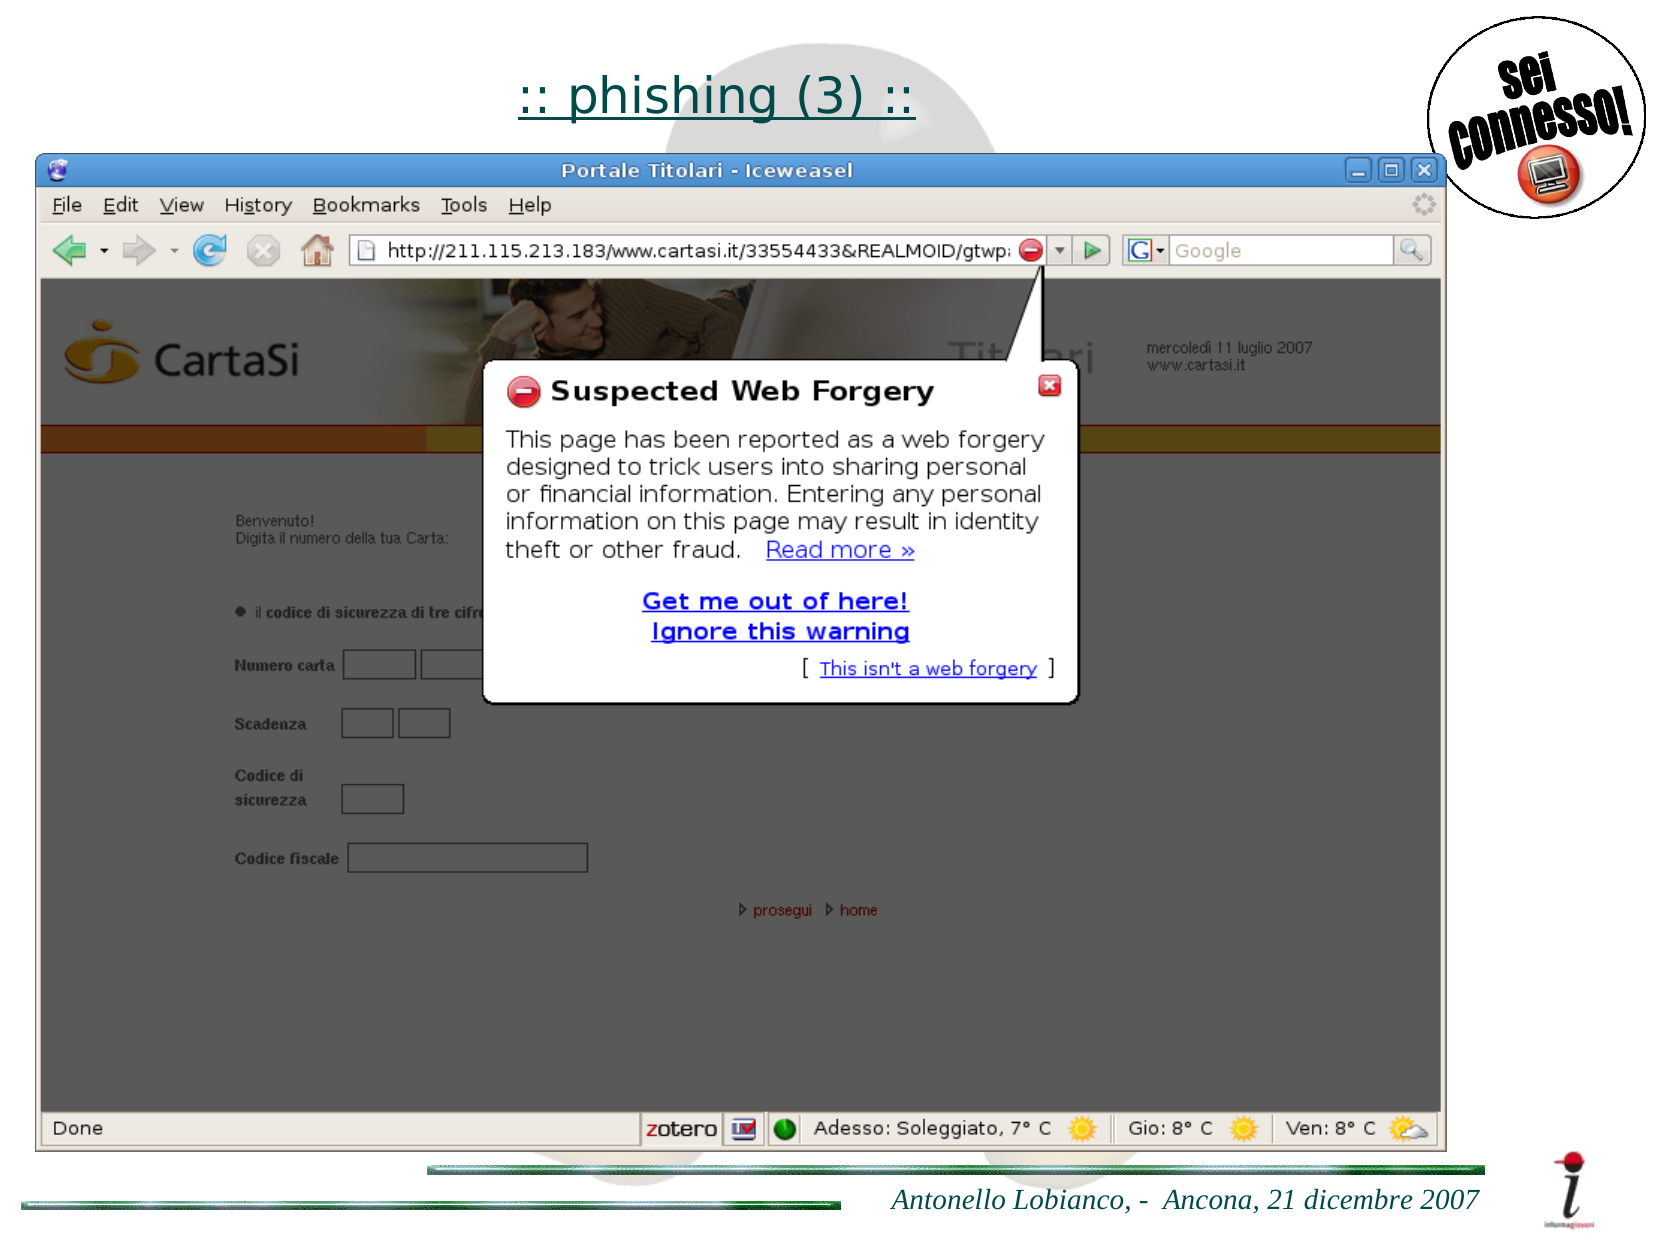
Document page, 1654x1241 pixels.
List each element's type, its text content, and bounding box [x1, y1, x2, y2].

picture [21, 1201, 841, 1210]
picture [35, 15, 1646, 1152]
title :: phishing (3) :: [29, 59, 1404, 134]
picture [427, 1165, 1485, 1175]
picture [1538, 1147, 1604, 1235]
